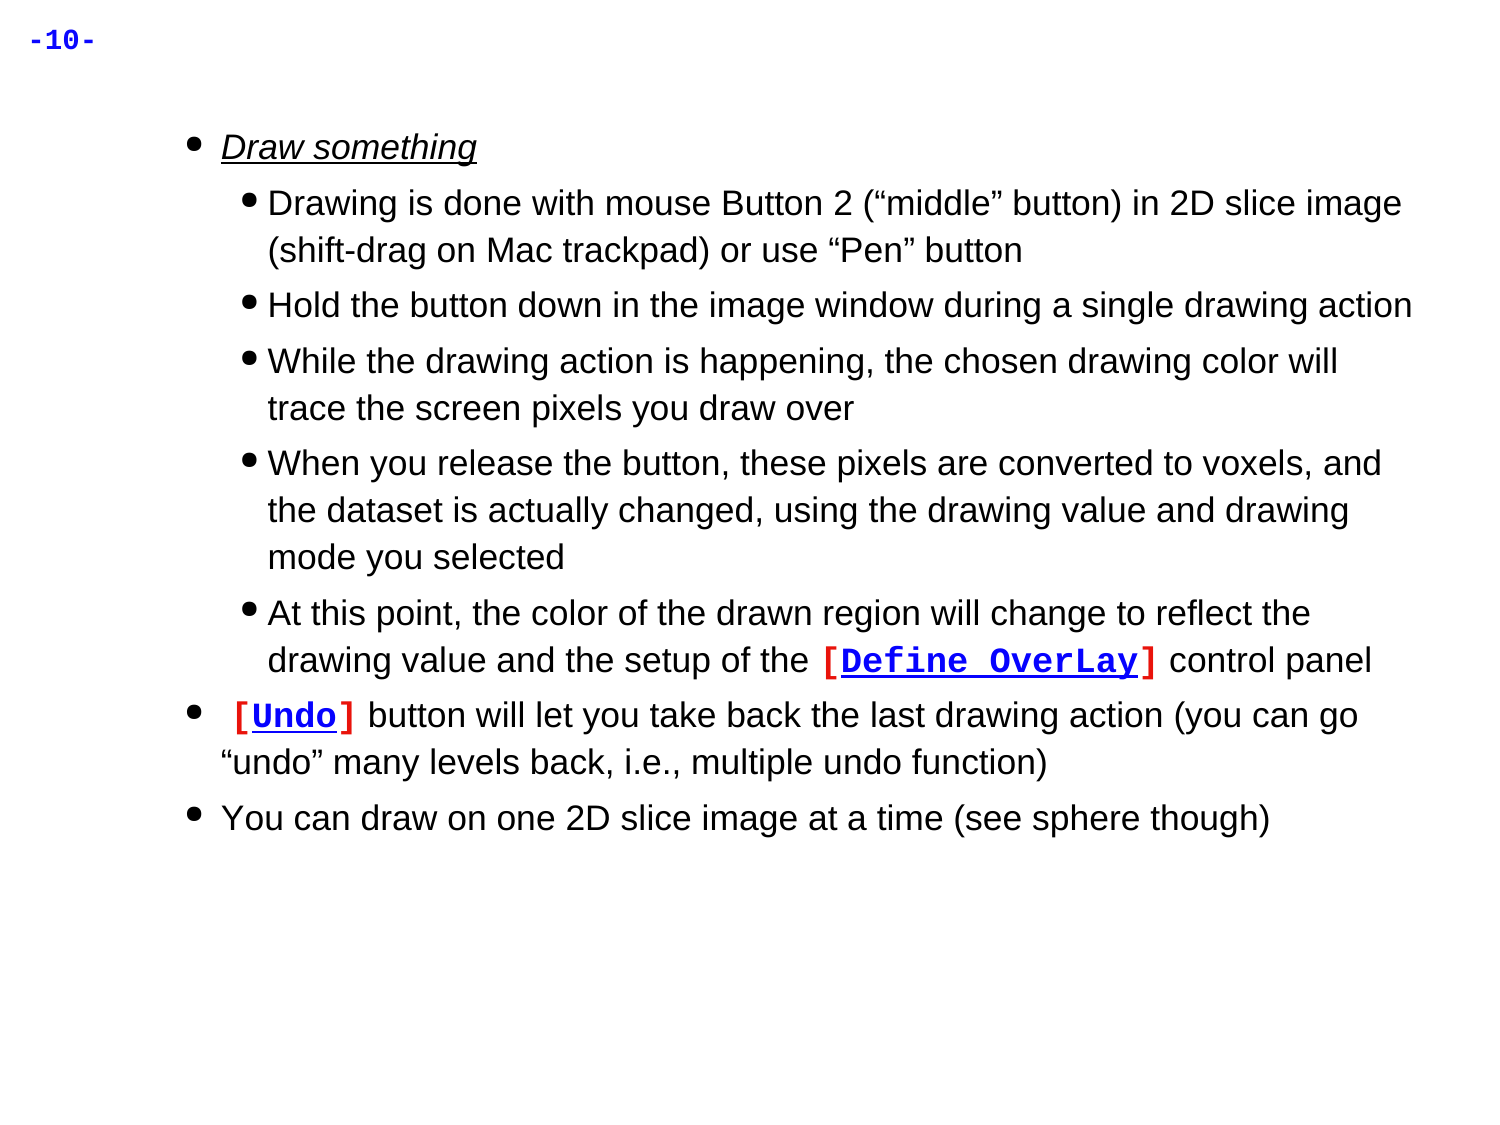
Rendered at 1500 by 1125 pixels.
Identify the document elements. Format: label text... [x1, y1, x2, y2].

list Draw something Drawing is done with mouse Button 2 (“middle” button) in 2D slice image (shift-drag on Mac trackpad) or use “Pen” button Hold the button down in the image window during a single drawing action While the drawing action is happening, the chosen drawing color will trace the screen pixels you draw over When you release the button, these pixels are converted to voxels, and the dataset is actually changed, using the drawing value and drawing mode you selected At this point, the color of the drawn region will change to reflect the drawing value and the setup of the [Define OverLay] control panel [Undo] button will let you take back the last drawing action (you can go “undo” many levels back, i.e., multiple undo function) You can draw on one 2D slice image at a time (see sphere though) [112, 112, 1438, 1075]
